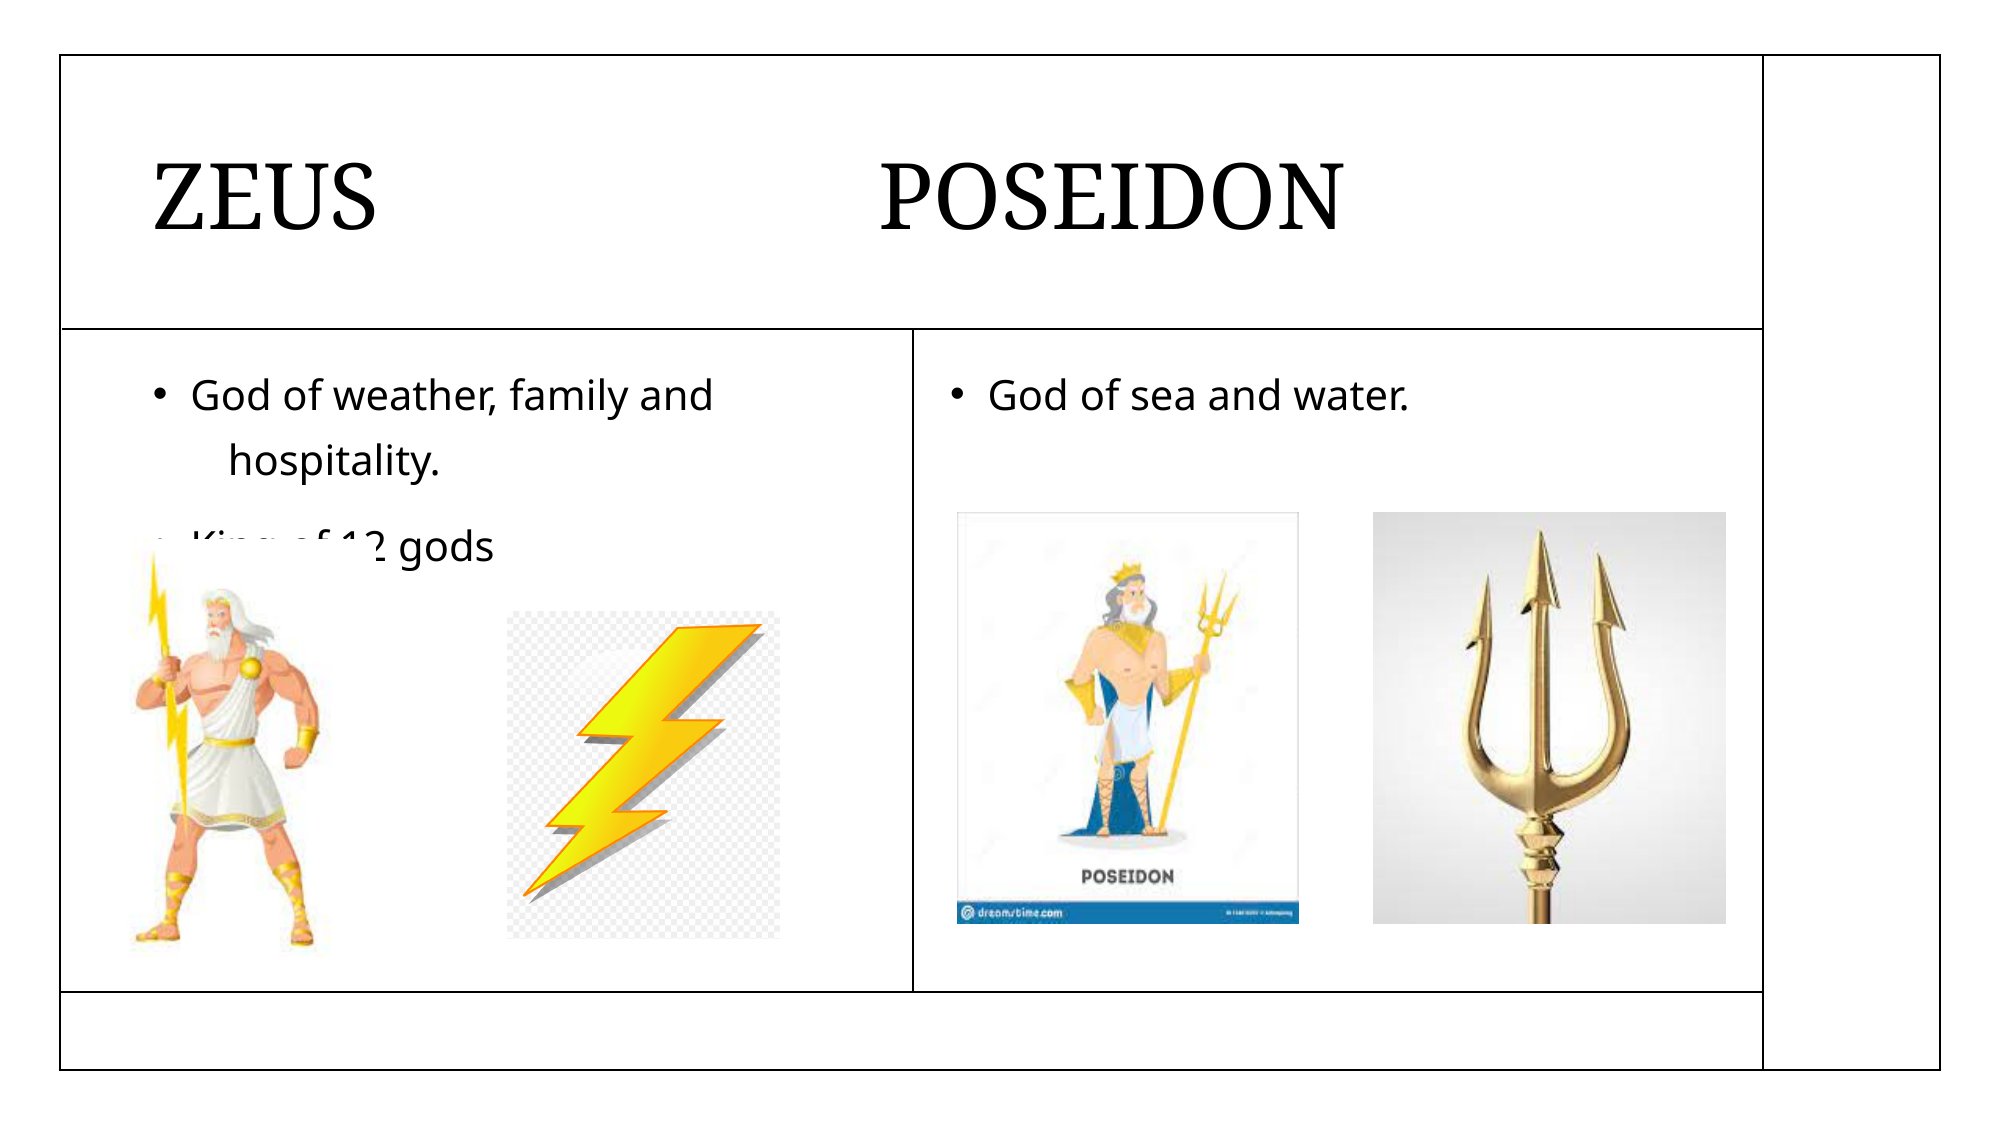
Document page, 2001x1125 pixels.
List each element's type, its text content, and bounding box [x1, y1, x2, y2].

picture [1373, 512, 1726, 924]
list God of sea and water. [934, 345, 1727, 957]
title ZEUS POSEIDON [138, 90, 1727, 309]
list God of weather, family and hospitality. King of 12 gods [138, 345, 878, 957]
picture [80, 539, 376, 957]
picture [507, 611, 780, 939]
picture [957, 512, 1299, 924]
